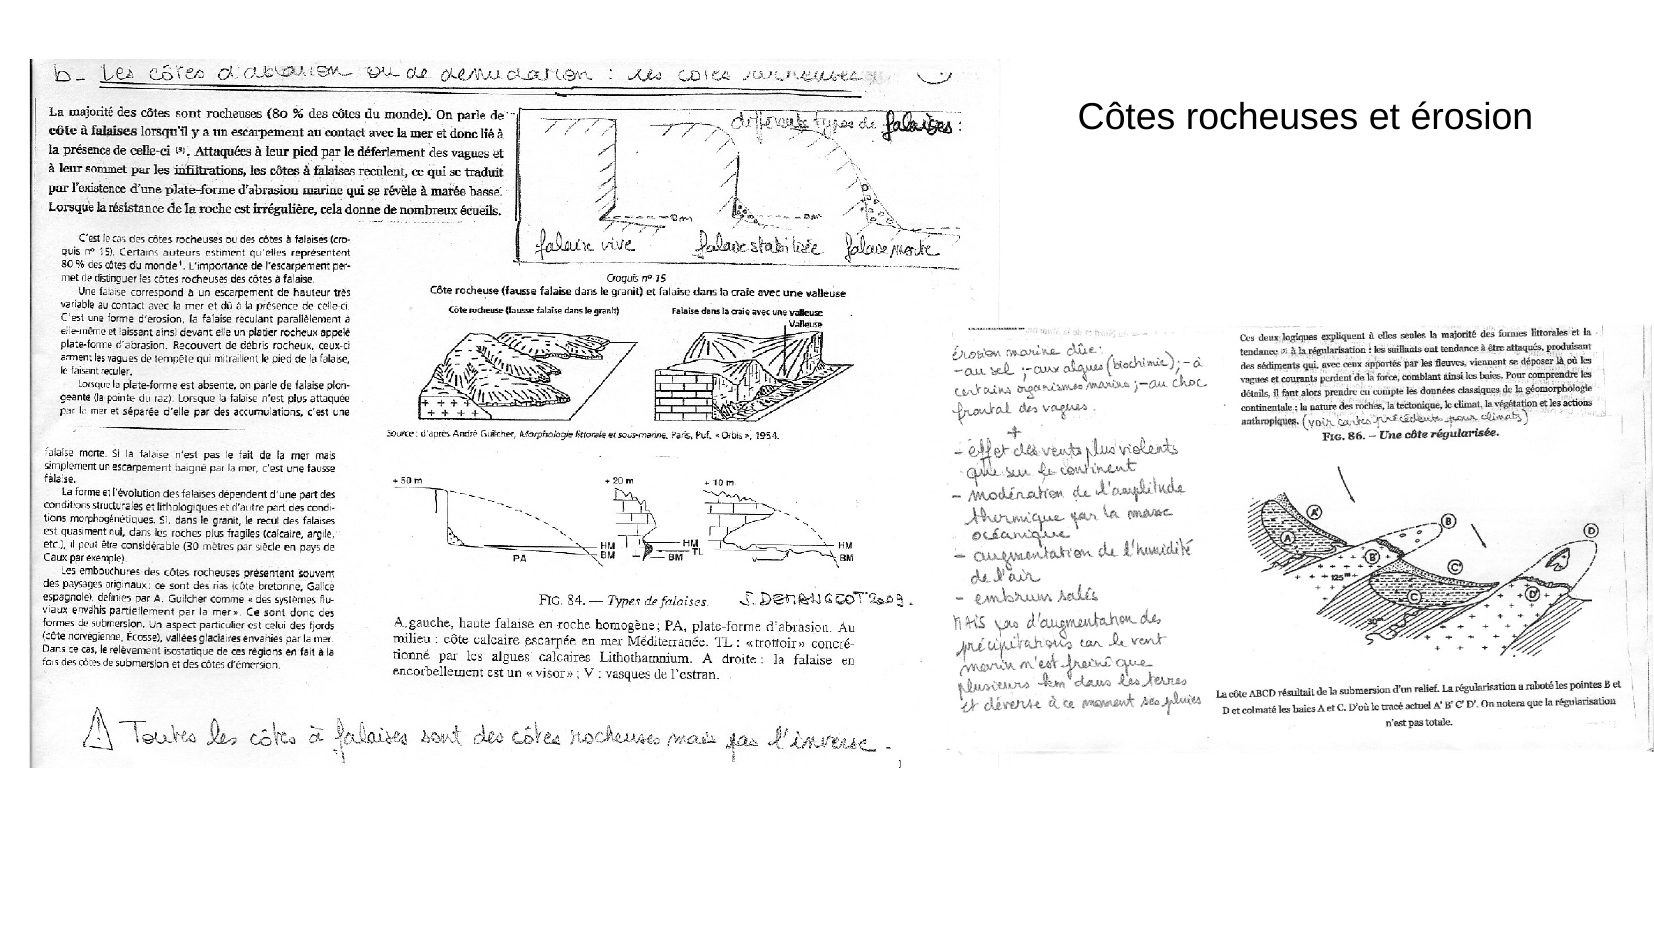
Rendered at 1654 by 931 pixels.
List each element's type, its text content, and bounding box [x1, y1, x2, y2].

picture [29, 59, 1654, 768]
text_box Côtes rocheuses et érosion [1062, 88, 1565, 146]
